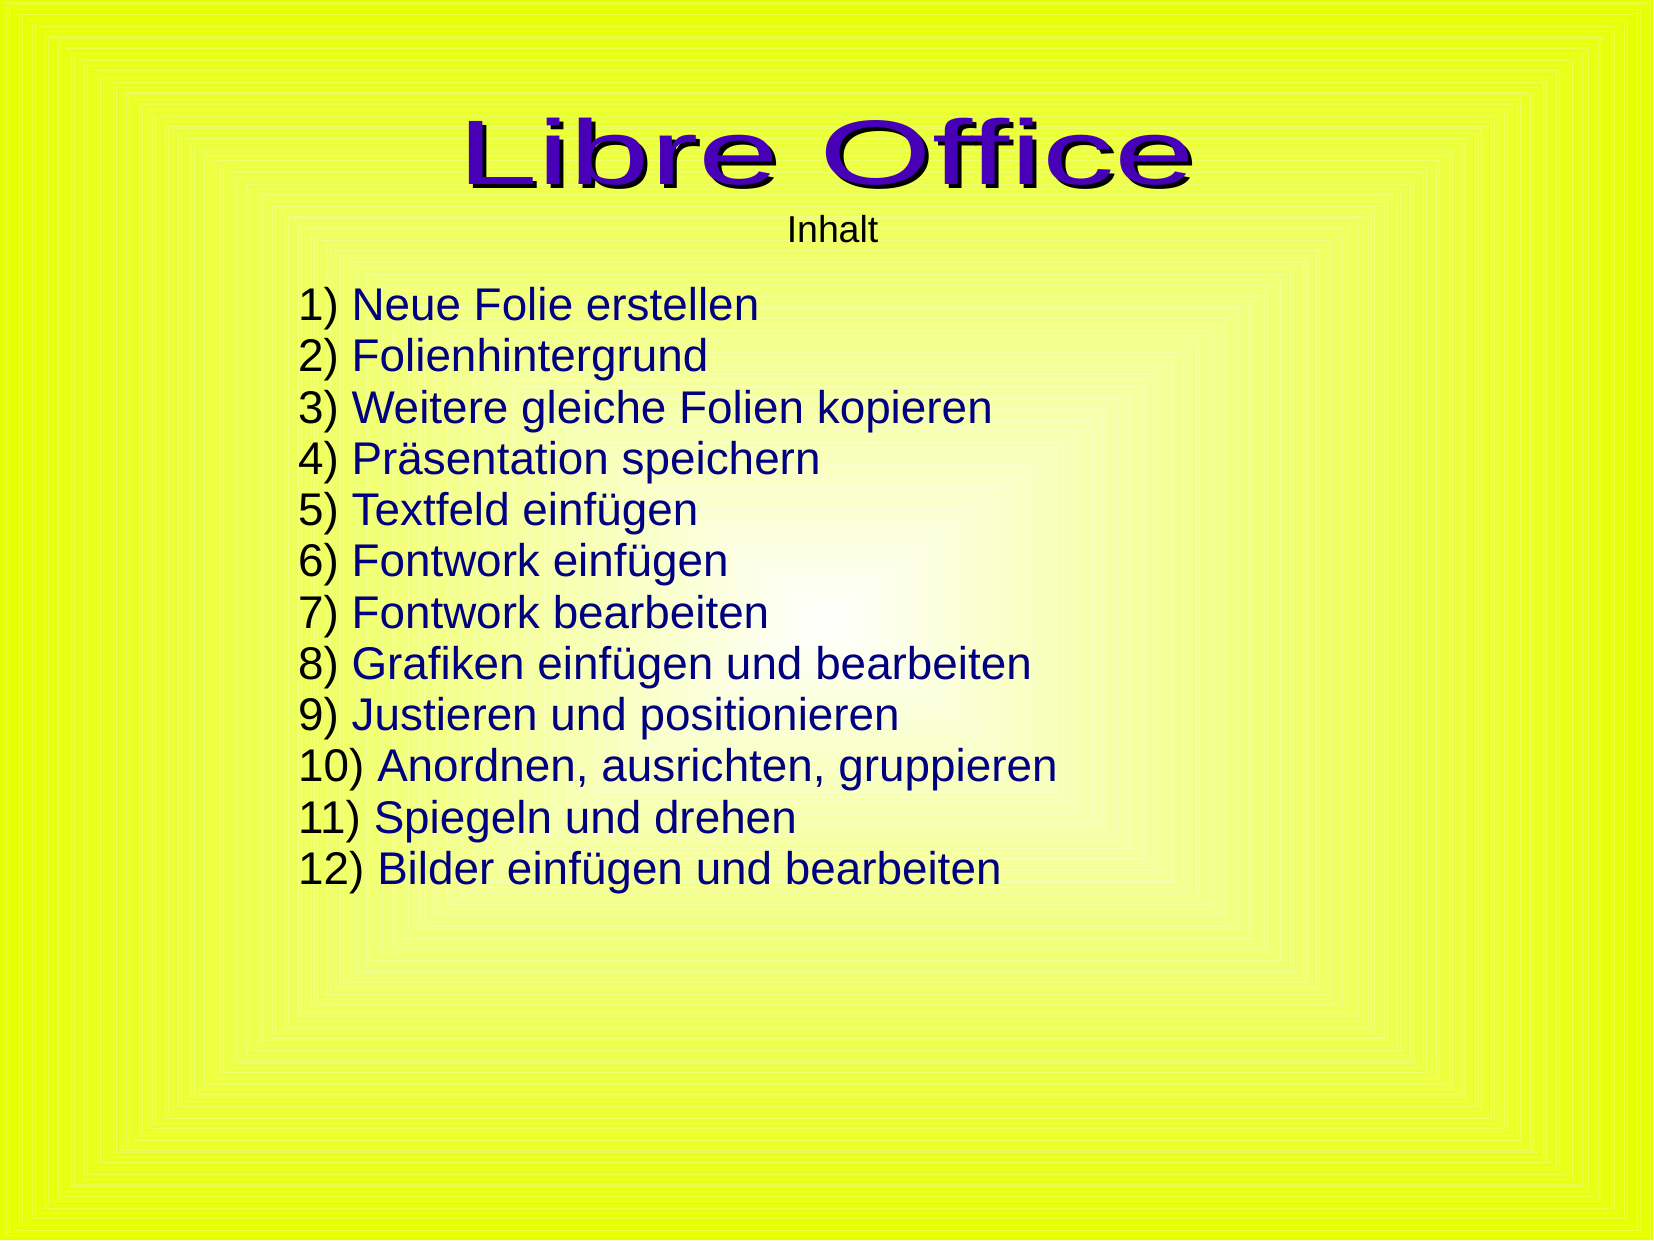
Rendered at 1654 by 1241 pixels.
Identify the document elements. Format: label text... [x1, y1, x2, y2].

text_box Inhalt [460, 200, 1205, 258]
title Libre Office [82, 49, 1571, 257]
text_box 1) Neue Folie erstellen 2) Folienhintergrund 3) Weitere gleiche Folien kopieren 4) Präsentation speichern 5) Textfeld einfügen 6) Fontwork einfügen 7) Fontwork bearbeiten 8) Grafiken einfügen und bearbeiten 9) Justieren und positionieren 10) Anordnen, ausrichten, gruppieren 11) Spiegeln und drehen 12) Bilder einfügen und bearbeiten [283, 271, 1430, 899]
